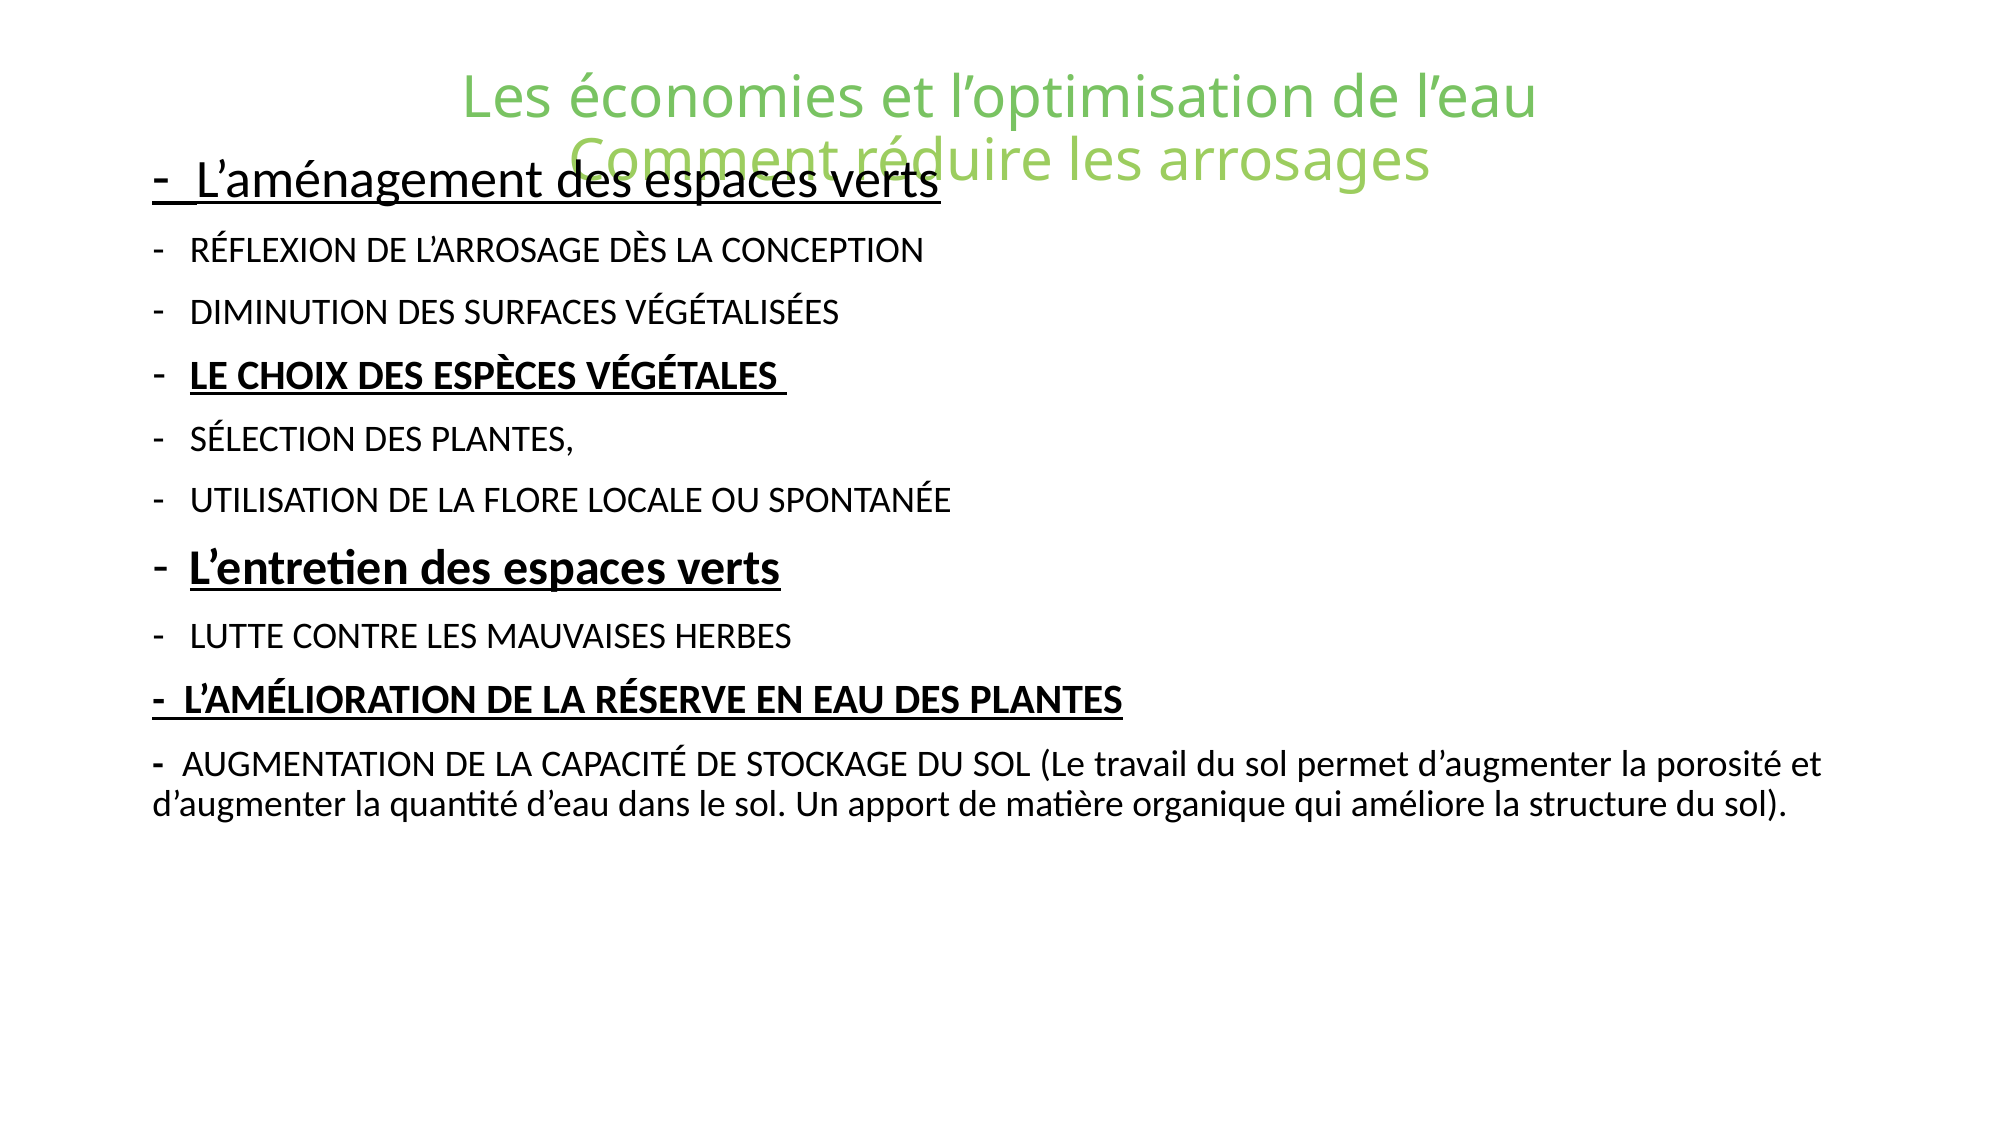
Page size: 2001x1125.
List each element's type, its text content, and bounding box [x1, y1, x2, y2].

title Les économies et l’optimisation de l’eau Comment réduire les arrosages [137, 59, 1863, 85]
list - L’aménagement des espaces verts RÉFLEXION DE L’ARROSAGE DÈS LA CONCEPTION DIMINUTION DES SURFACES VÉGÉTALISÉES LE CHOIX DES ESPÈCES VÉGÉTALES SÉLECTION DES PLANTES, UTILISATION DE LA FLORE LOCALE OU SPONTANÉE L’entretien des espaces verts LUTTE CONTRE LES MAUVAISES HERBES - L’AMÉLIORATION DE LA RÉSERVE EN EAU DES PLANTES - AUGMENTATION DE LA CAPACITÉ DE STOCKAGE DU SOL (Le travail du sol permet d’augmenter la porosité et d’augmenter la quantité d’eau dans le sol. Un apport de matière organique qui améliore la structure du sol). [137, 139, 1863, 1014]
